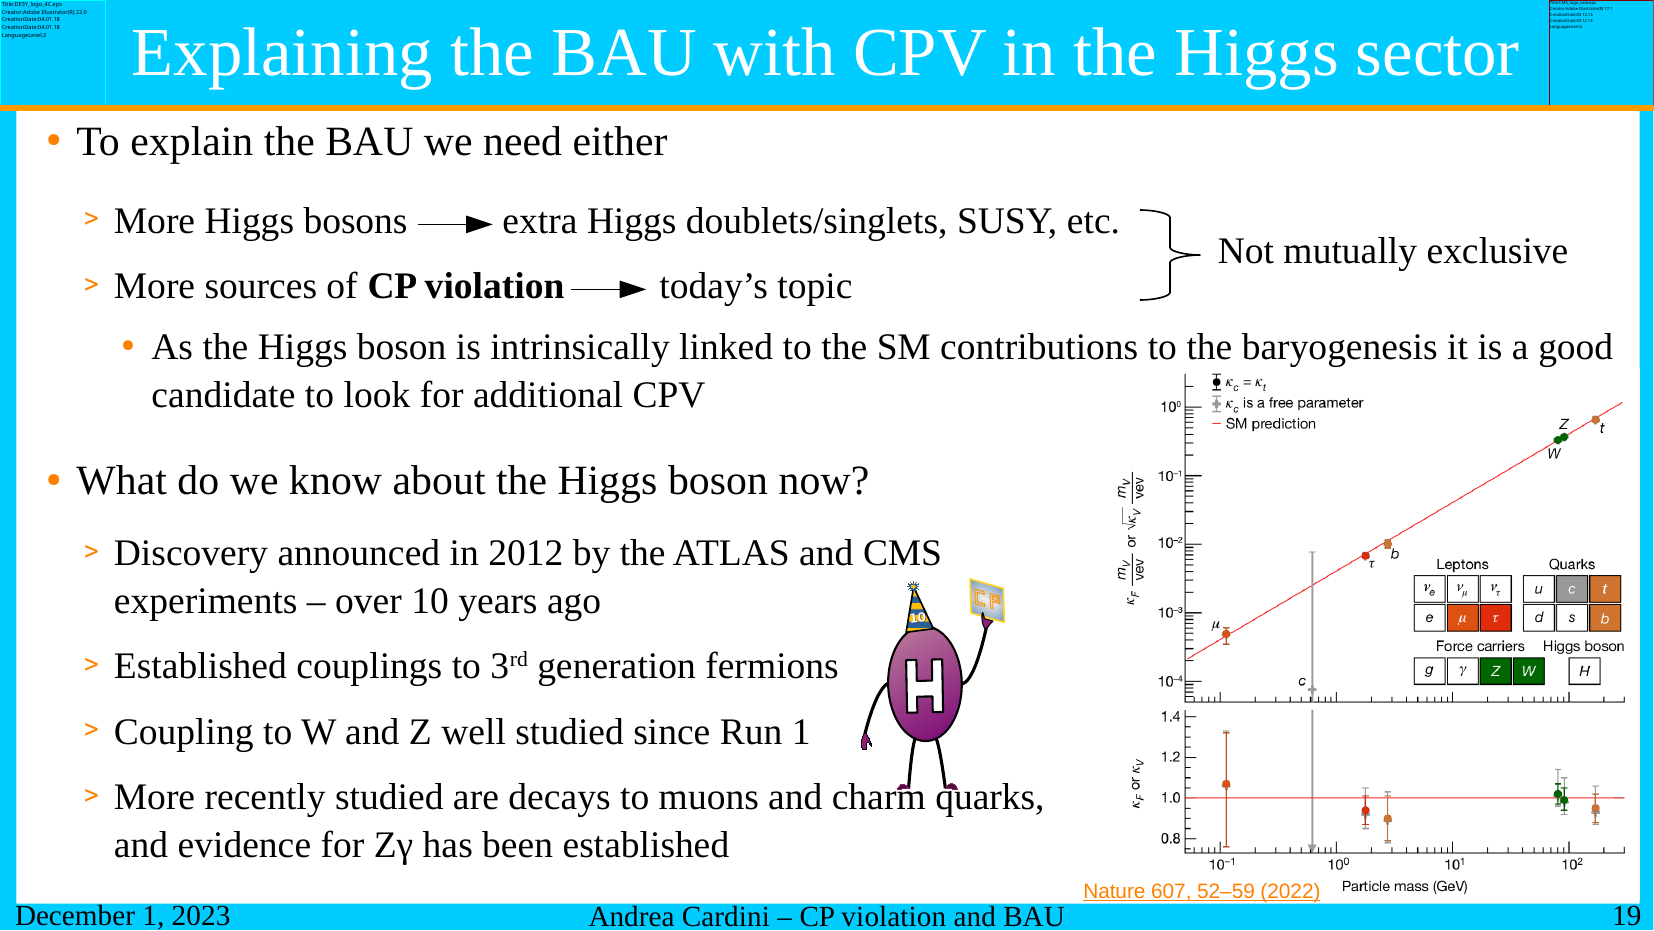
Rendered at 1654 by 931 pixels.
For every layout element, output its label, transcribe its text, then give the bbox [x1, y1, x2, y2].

text_box [897, 784, 910, 790]
text_box [945, 783, 958, 790]
text_box [888, 641, 962, 742]
text_box [861, 732, 872, 750]
list To explain the BAU we need either More Higgs bosons extra Higgs doublets/singlets, SUSY, etc. More sources of CP violation today’s topic As the Higgs boson is intrinsically linked to the SM contributions to the baryogenesis it is a good candidate to look for additional CPV What do we know about the Higgs boson now? Discovery announced in 2012 by the ATLAS and CMS experiments – over 10 years ago Established couplings to 3rd generation fermions Coupling to W and Z well studied since Run 1 More recently studied are decays to muons and charm quarks, and evidence for Zγ has been established [0, 110, 1643, 901]
text_box [970, 579, 1005, 630]
text_box [907, 581, 921, 604]
text_box Not mutually exclusive [1203, 222, 1594, 279]
title Explaining the BAU with CPV in the Higgs sector [14, 0, 1640, 106]
text_box Nature 607, 52–59 (2022) [1068, 872, 1351, 916]
text_box 10 [892, 599, 954, 647]
picture [1110, 368, 1639, 901]
